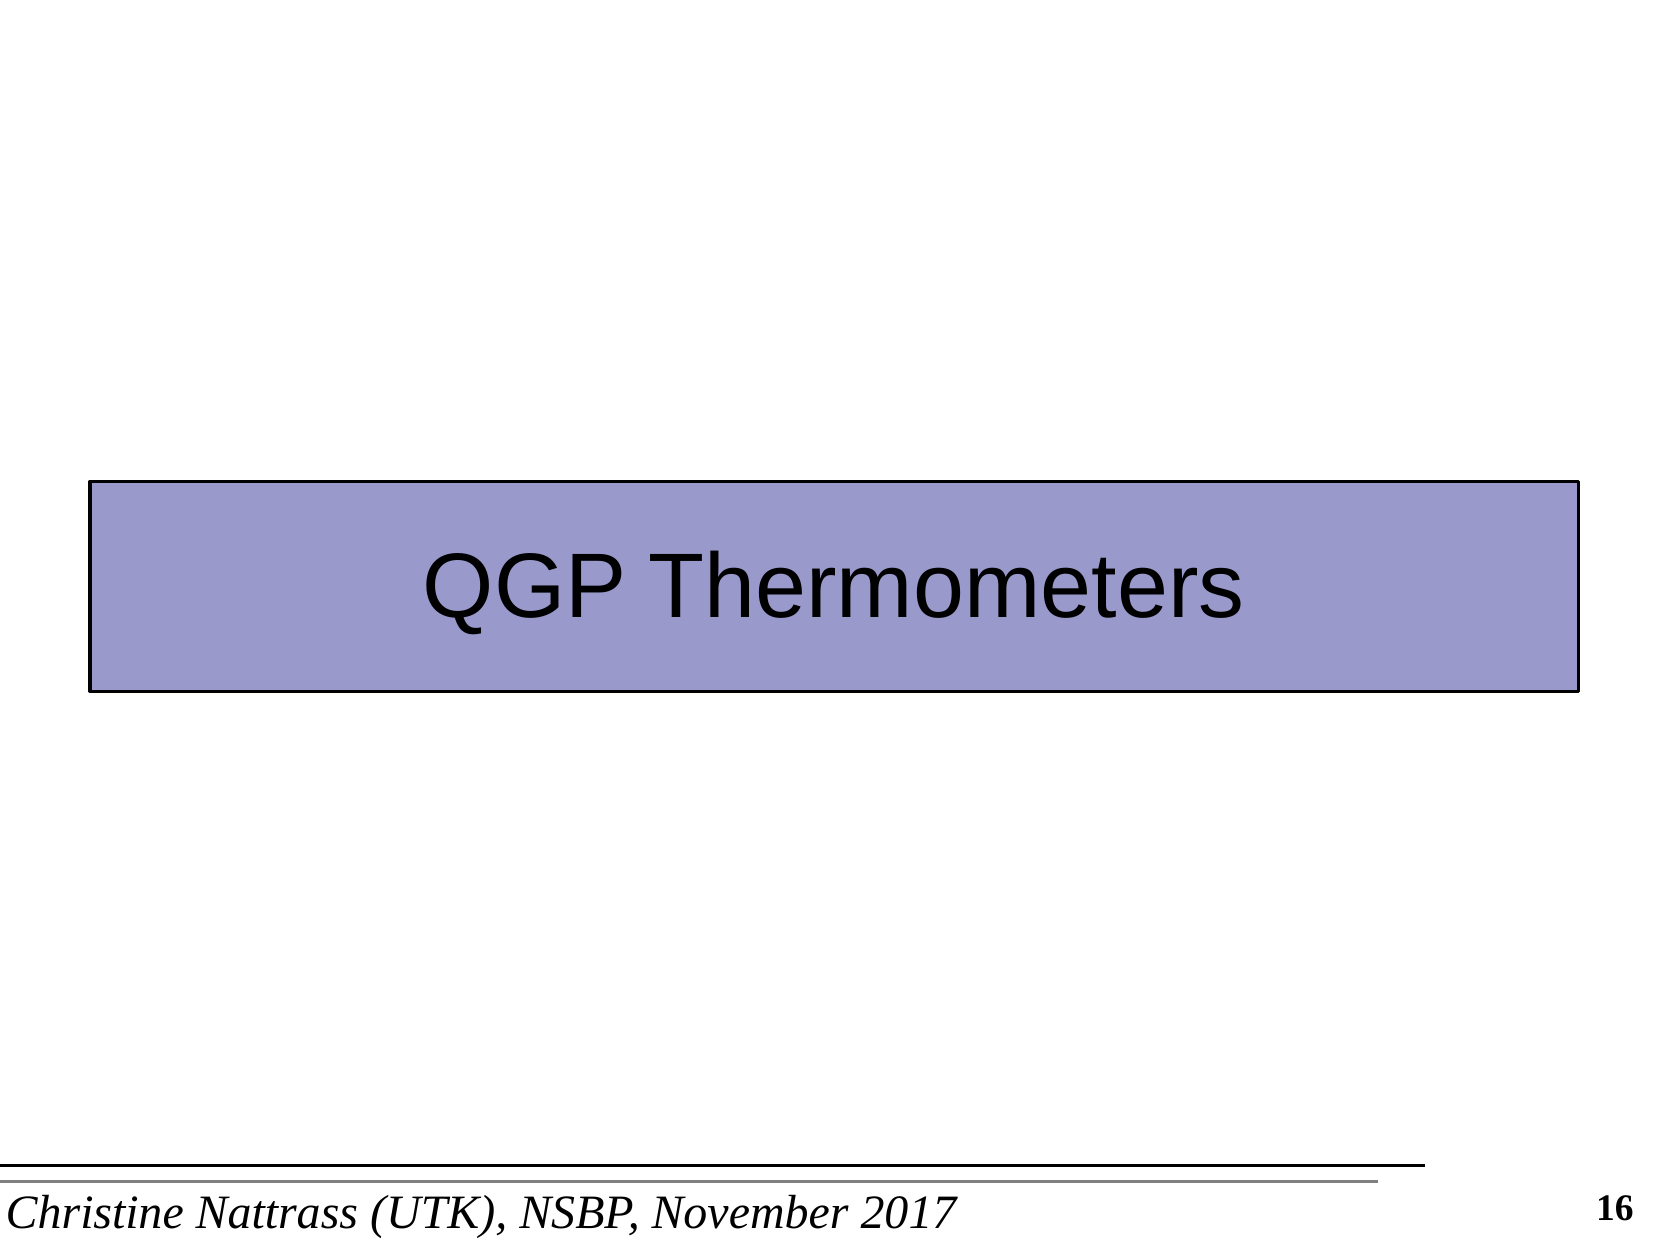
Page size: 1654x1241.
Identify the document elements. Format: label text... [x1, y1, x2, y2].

title QGP Thermometers [90, 481, 1579, 692]
